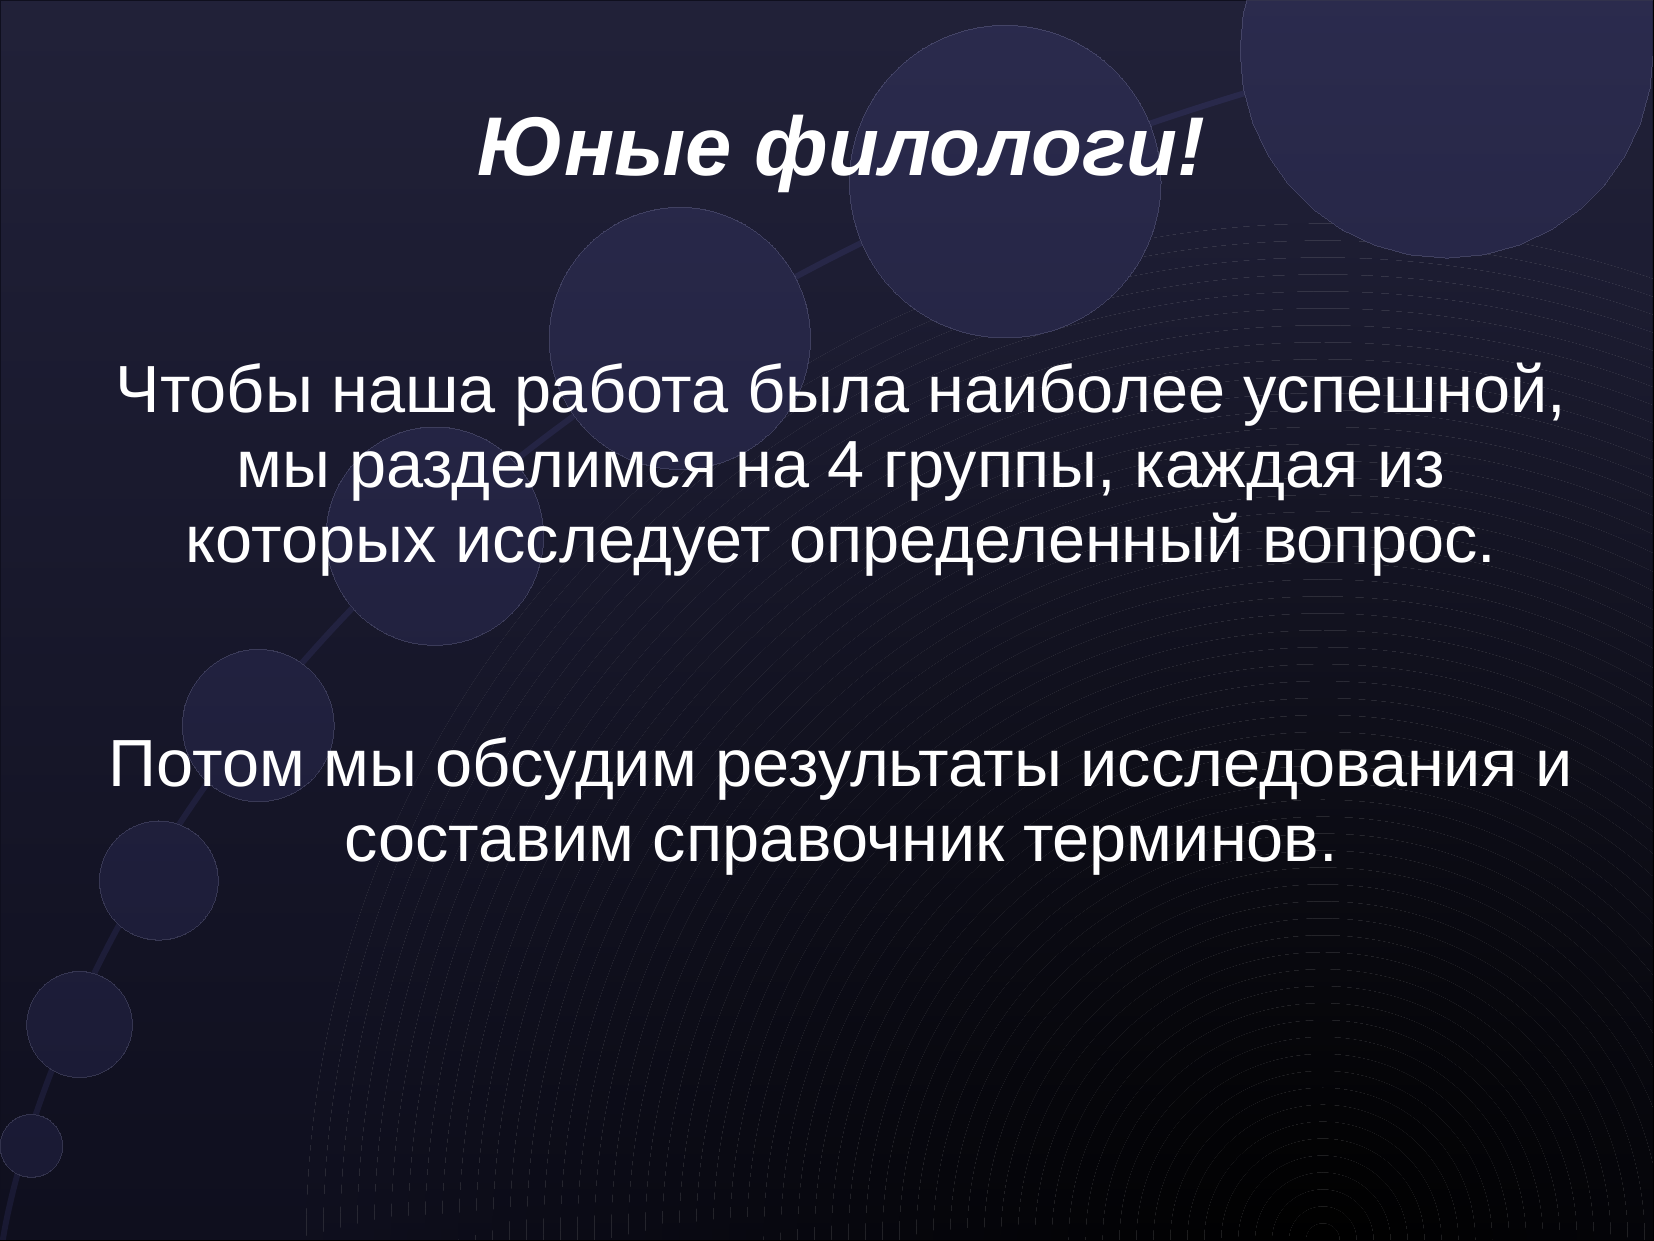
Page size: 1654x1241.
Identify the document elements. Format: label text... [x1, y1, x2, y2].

text_box Юные филологи! Чтобы наша работа была наиболее успешной, мы разделимся на 4 группы, каждая из которых исследует определенный вопрос. Потом мы обсудим результаты исследования и составим справочник терминов. [88, 0, 1595, 1241]
